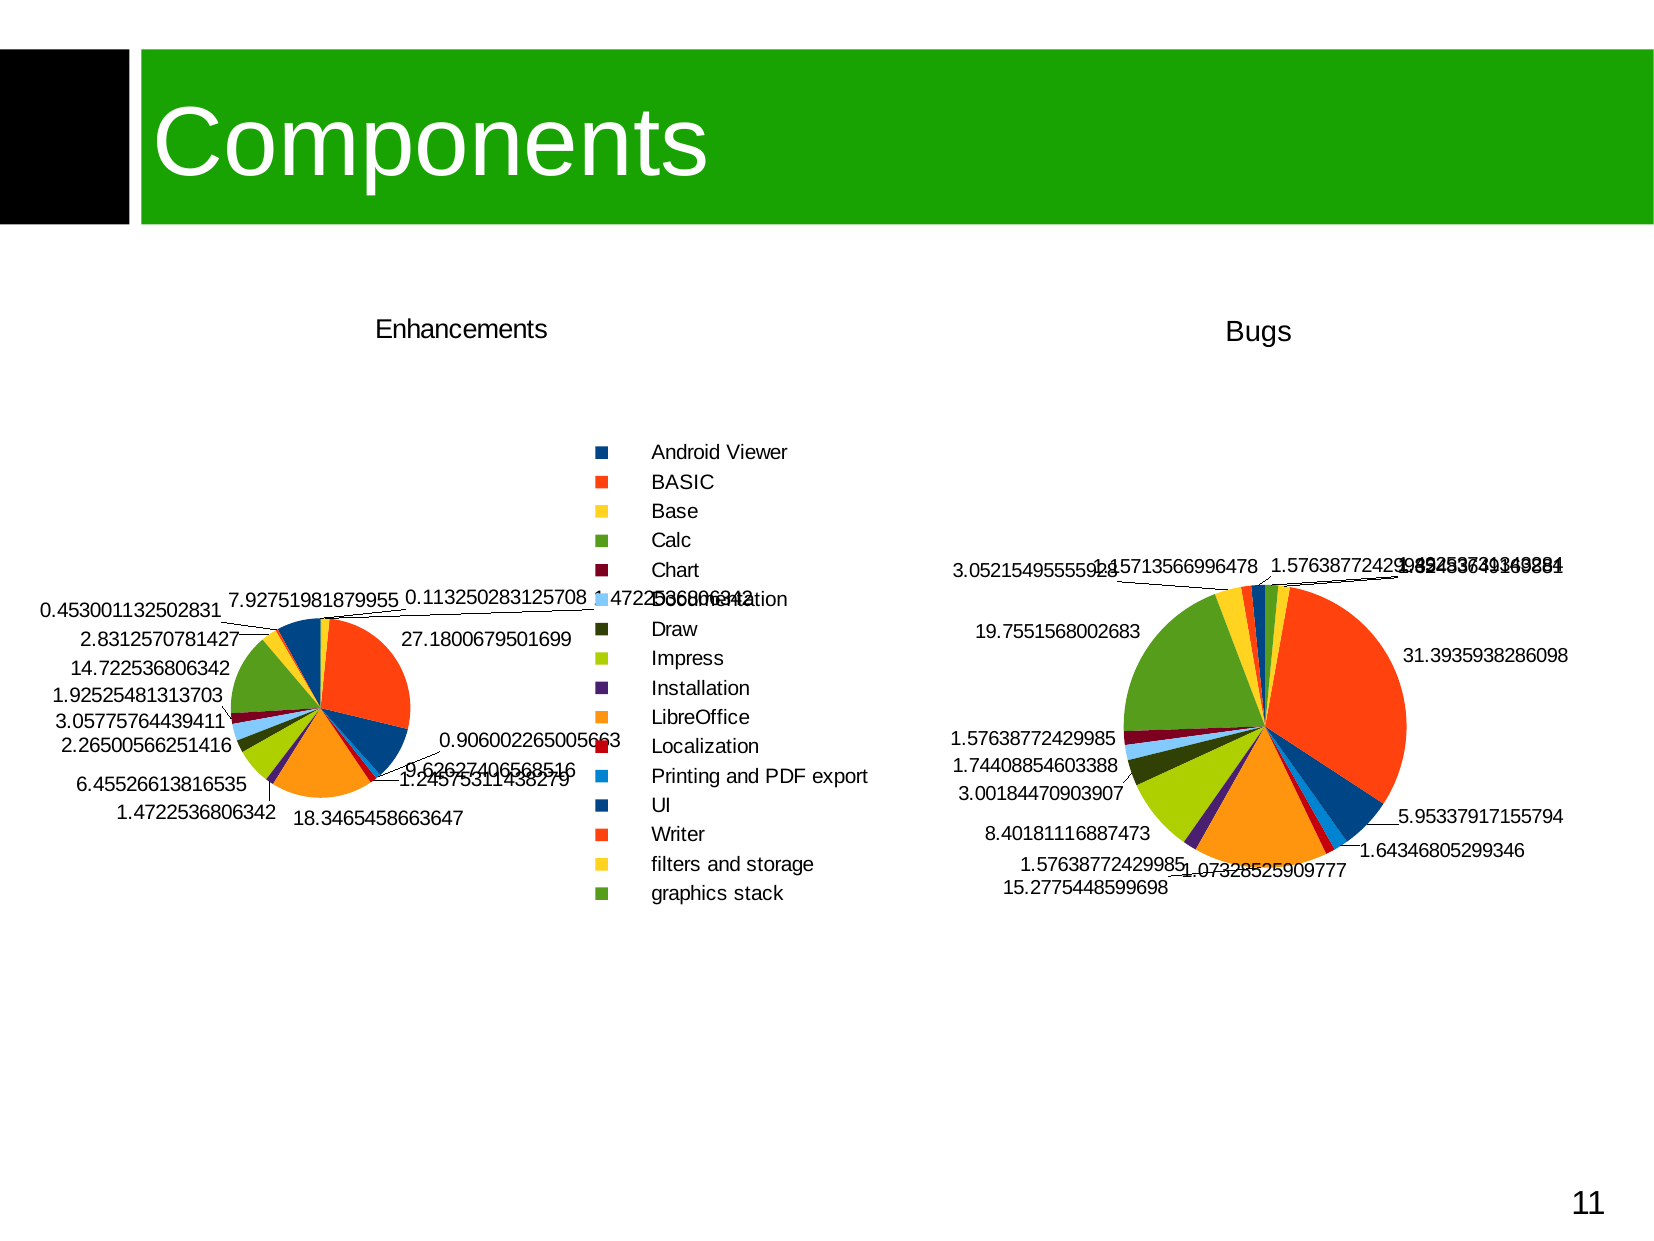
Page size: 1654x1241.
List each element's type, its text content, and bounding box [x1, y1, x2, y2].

title Components [152, 72, 1654, 211]
chart [937, 448, 1583, 1004]
chart [35, 283, 888, 1063]
text_box Bugs [1169, 307, 1418, 355]
